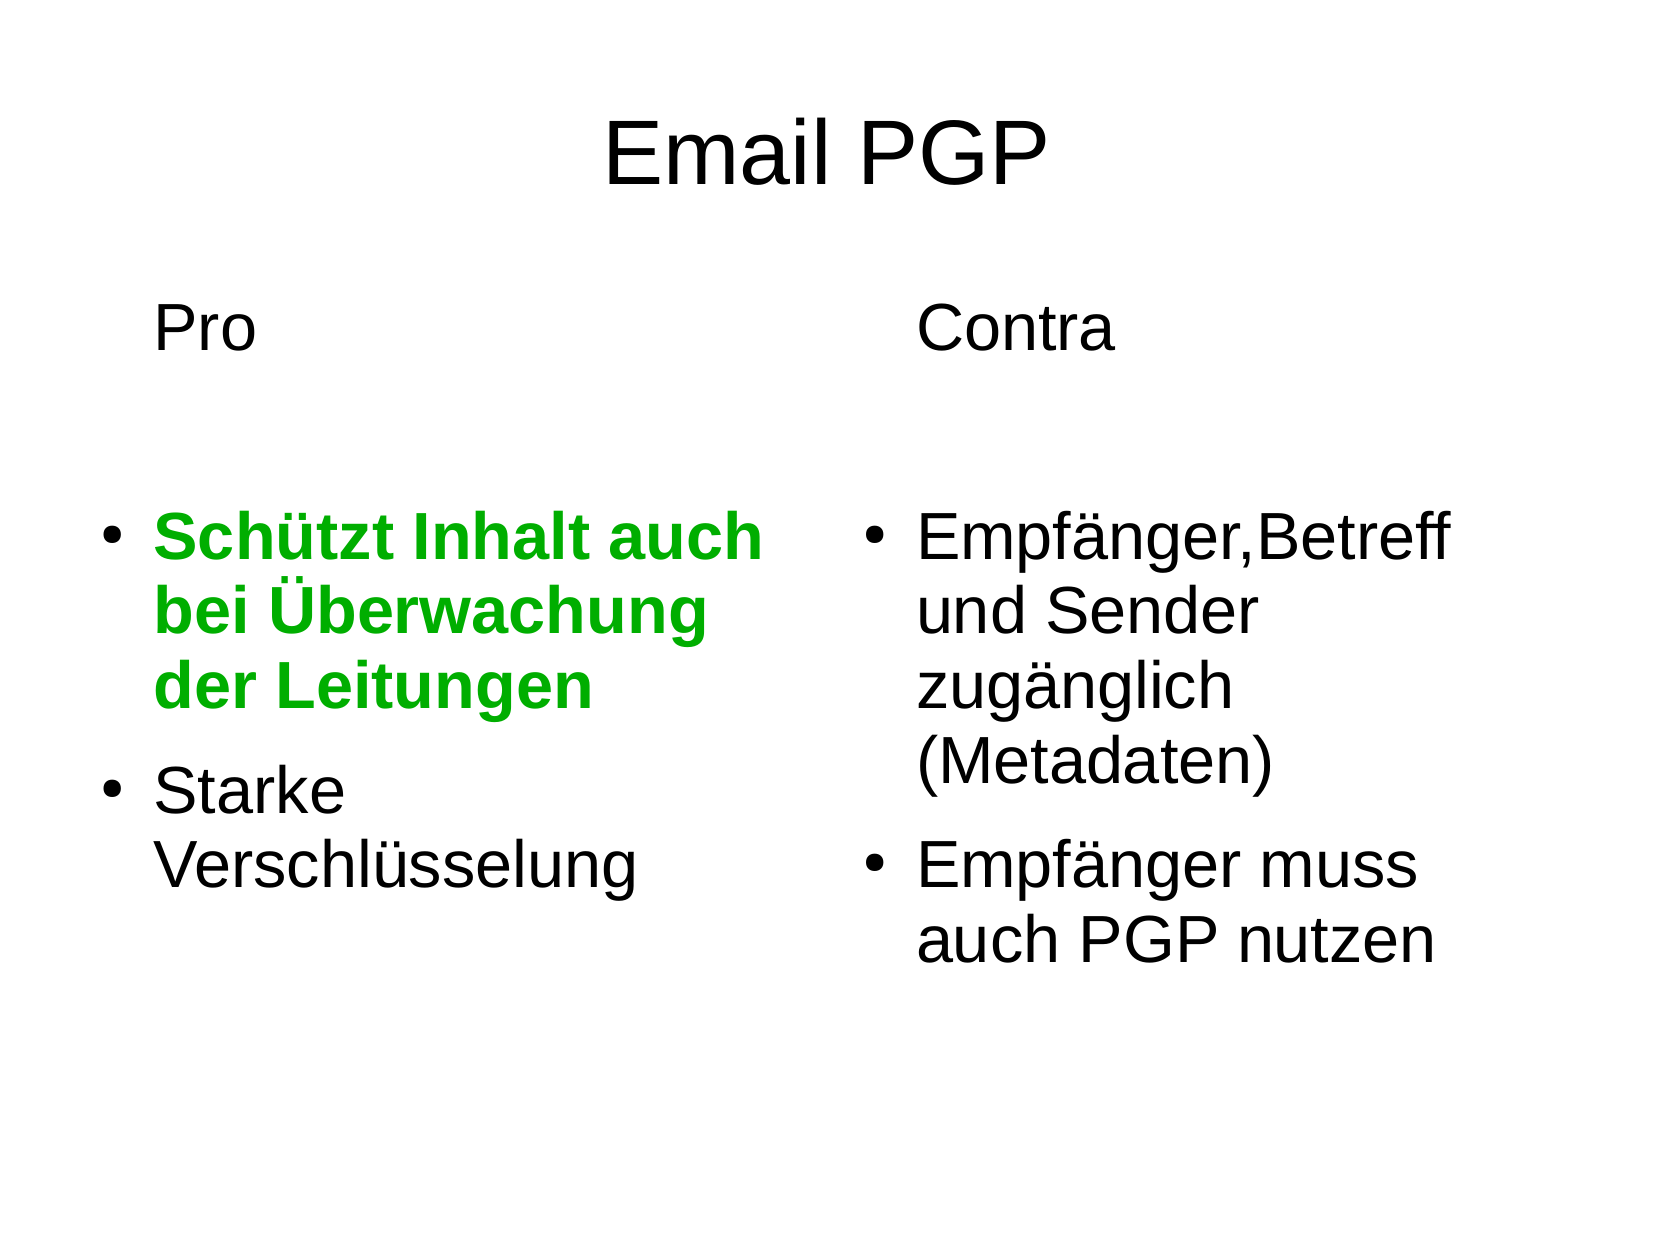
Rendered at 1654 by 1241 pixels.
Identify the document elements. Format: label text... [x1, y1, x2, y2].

list Contra Empfänger,Betreff und Sender zugänglich (Metadaten) Empfänger muss auch PGP nutzen [845, 290, 1572, 1010]
list Pro Schützt Inhalt auch bei Überwachung der Leitungen Starke Verschlüsselung [82, 290, 809, 1010]
title Email PGP [82, 49, 1571, 257]
